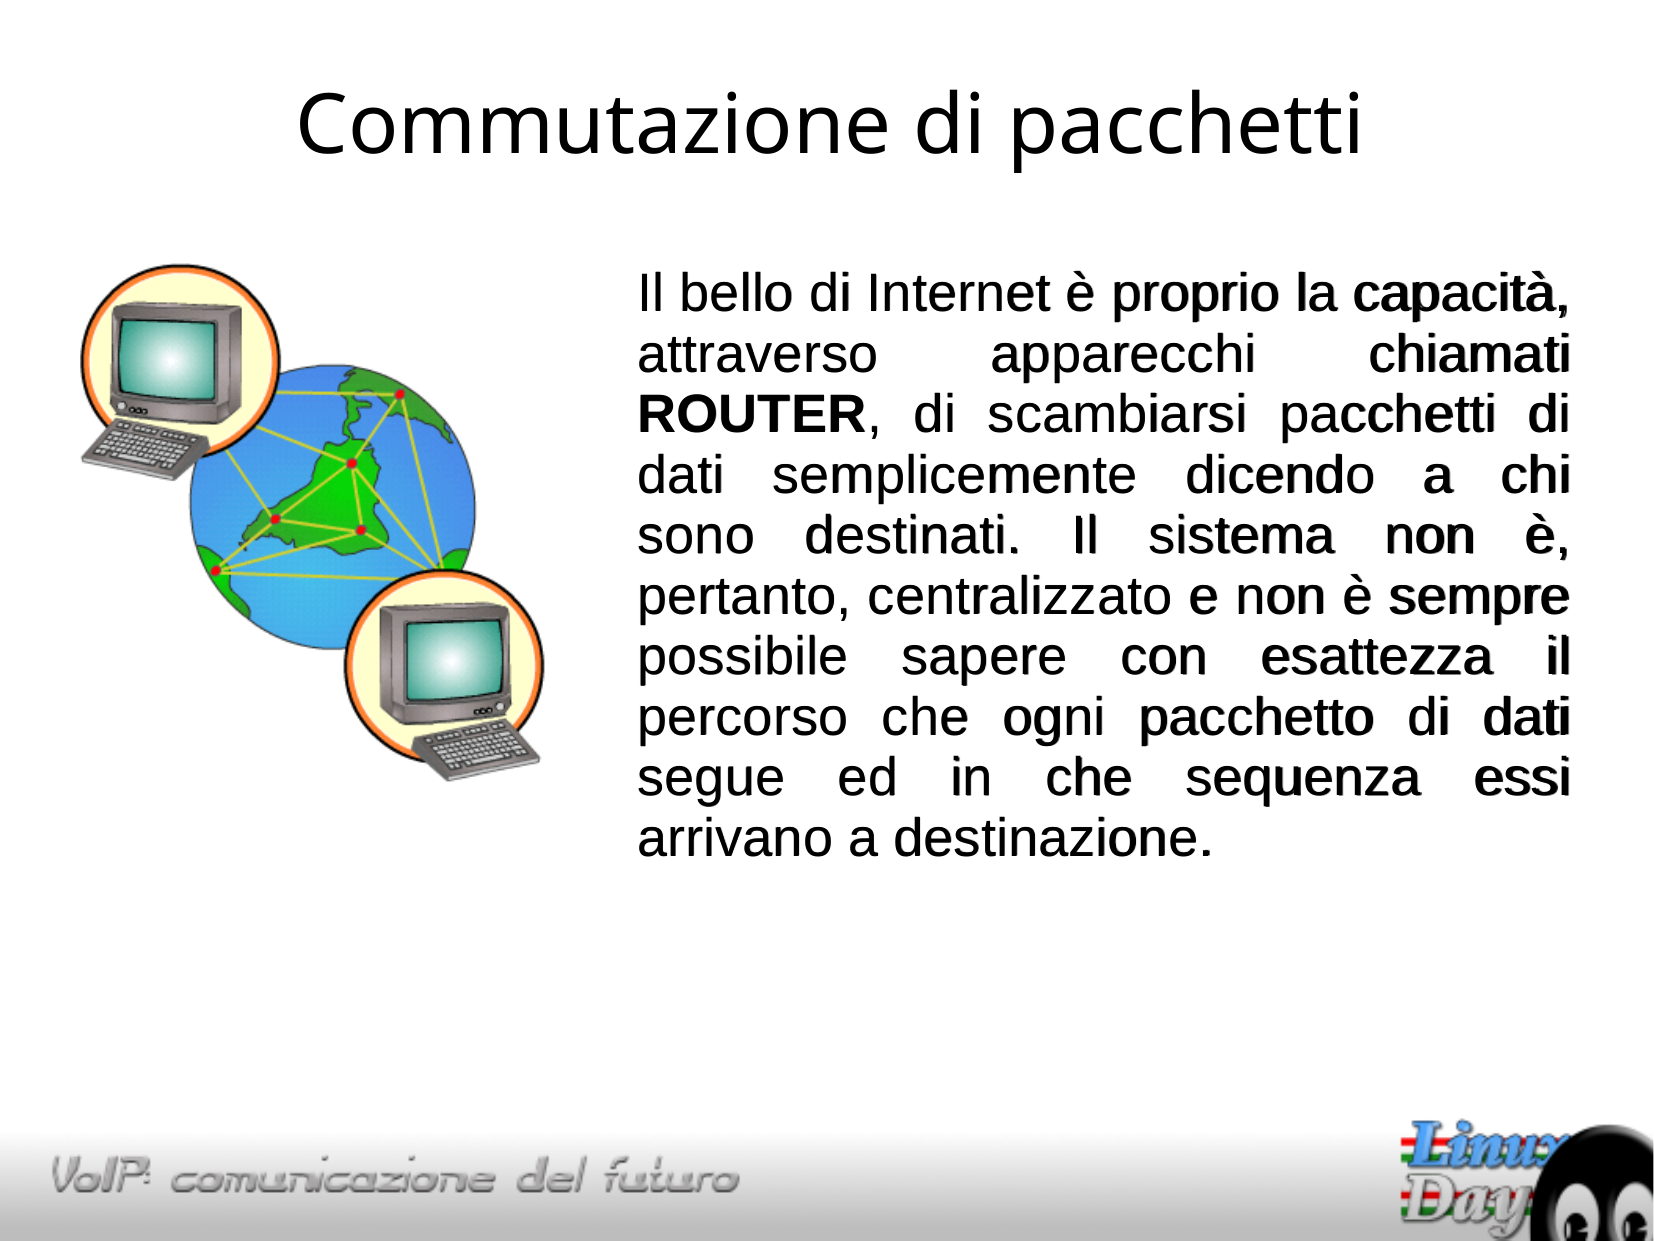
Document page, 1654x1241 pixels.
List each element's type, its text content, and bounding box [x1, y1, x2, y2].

picture [21, 262, 601, 802]
title Commutazione di pacchetti [86, 17, 1576, 226]
picture [0, 1115, 1654, 1241]
list Il bello di Internet è proprio la capacità, attraverso apparecchi chiamati ROUTER, di scambiarsi pacchetti di dati semplicemente dicendo a chi sono destinati. Il sistema non è, pertanto, centralizzato e non è sempre possibile sapere con esattezza il percorso che ogni pacchetto di dati segue ed in che sequenza essi arrivano a destinazione. [637, 262, 1572, 1094]
